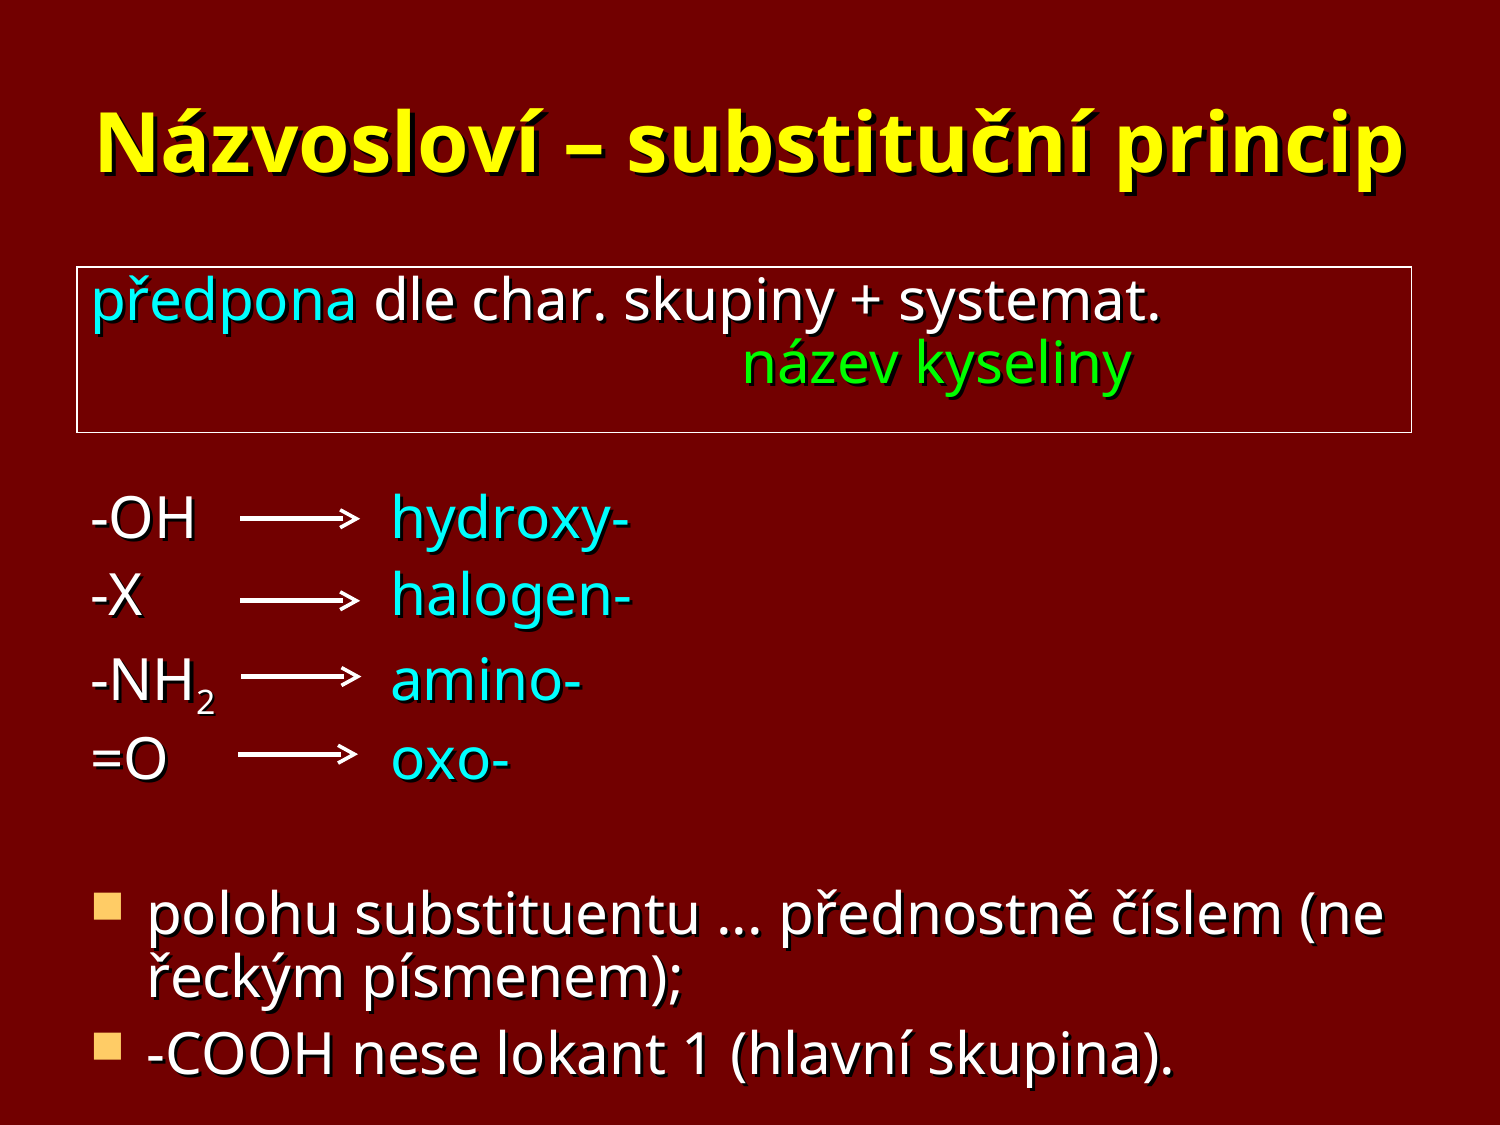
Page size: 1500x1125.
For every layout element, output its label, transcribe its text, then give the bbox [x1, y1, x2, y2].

list předpona dle char. skupiny + systemat. název kyseliny -OH hydroxy- -X halogen- -NH2 amino- =O oxo- polohu substituentu ... přednostně číslem (ne řeckým písmenem); -COOH nese lokant 1 (hlavní skupina). [75, 262, 1426, 1125]
text_box [76, 267, 1412, 433]
title Názvosloví – substituční princip [75, 31, 1426, 247]
